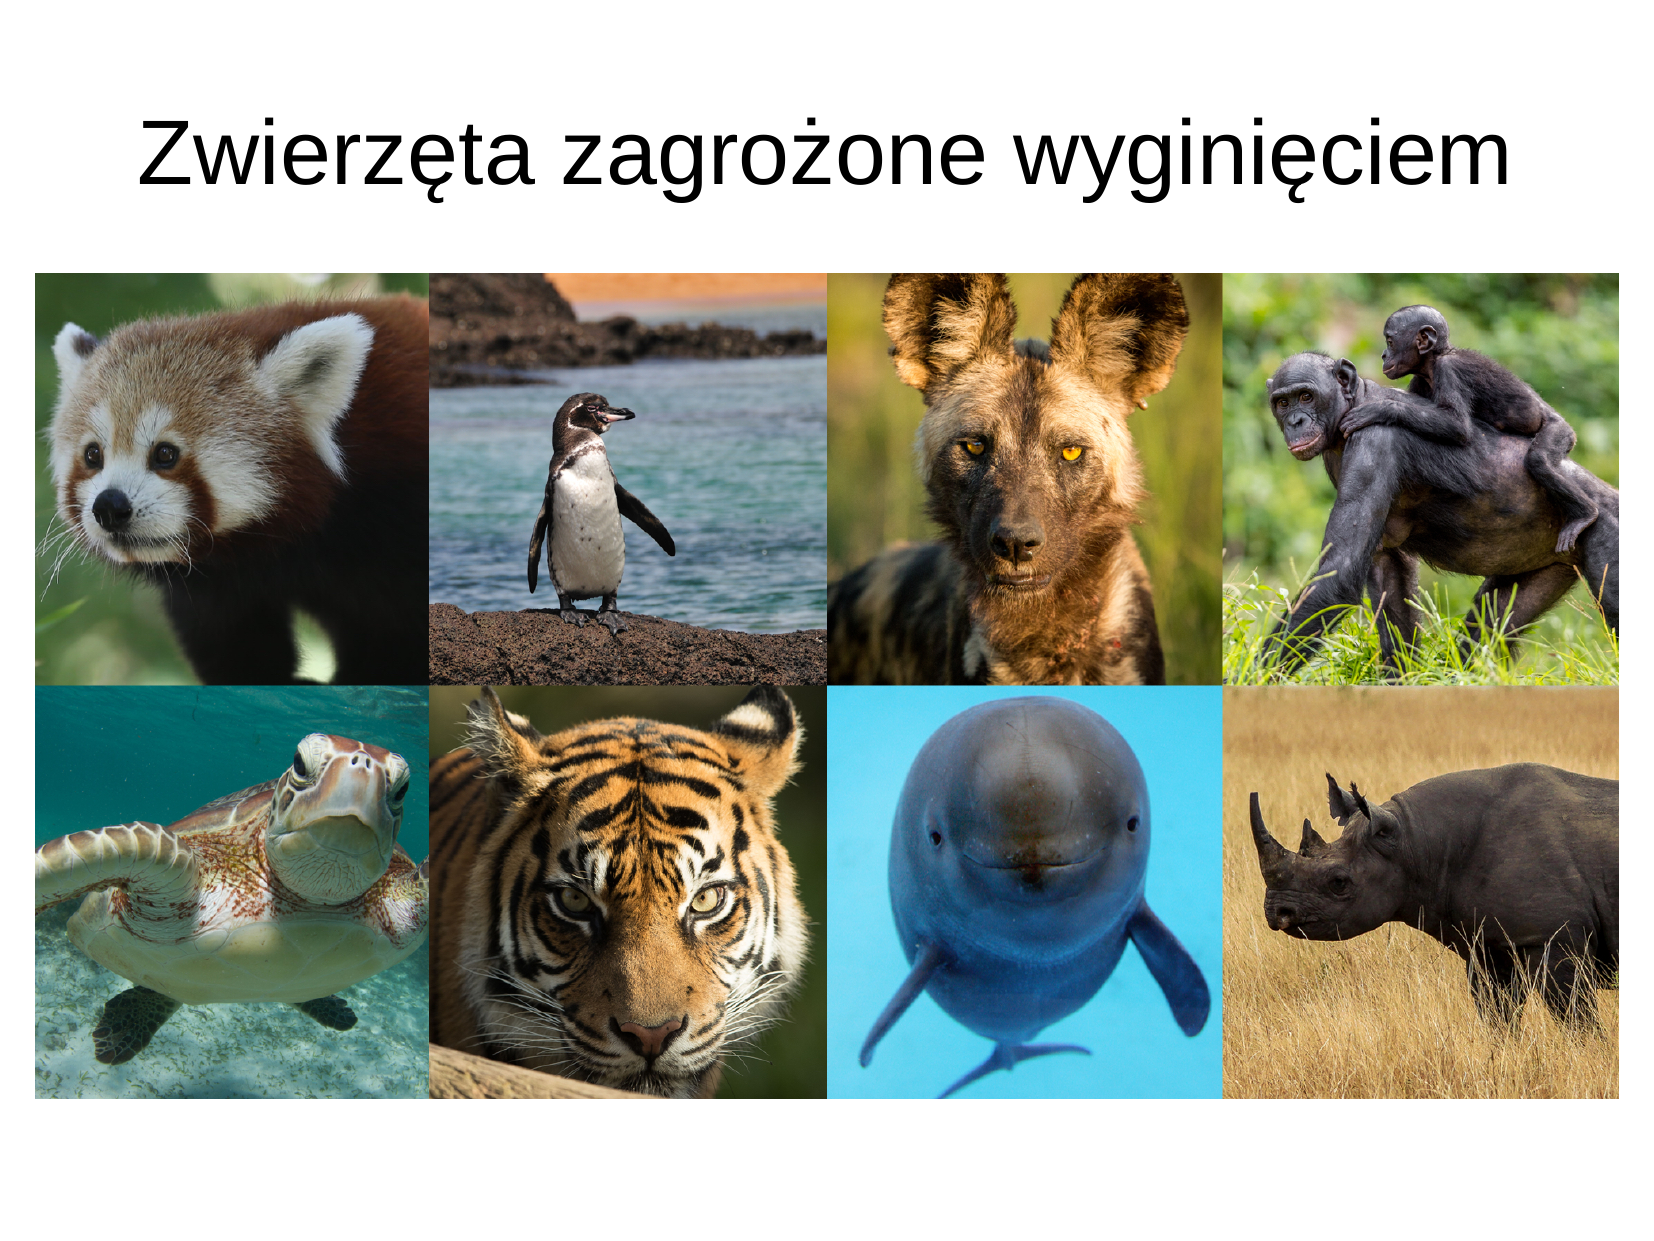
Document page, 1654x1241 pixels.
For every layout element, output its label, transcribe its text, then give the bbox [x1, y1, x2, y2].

title Zwierzęta zagrożone wyginięciem [82, 49, 1571, 257]
picture [35, 273, 1619, 1099]
